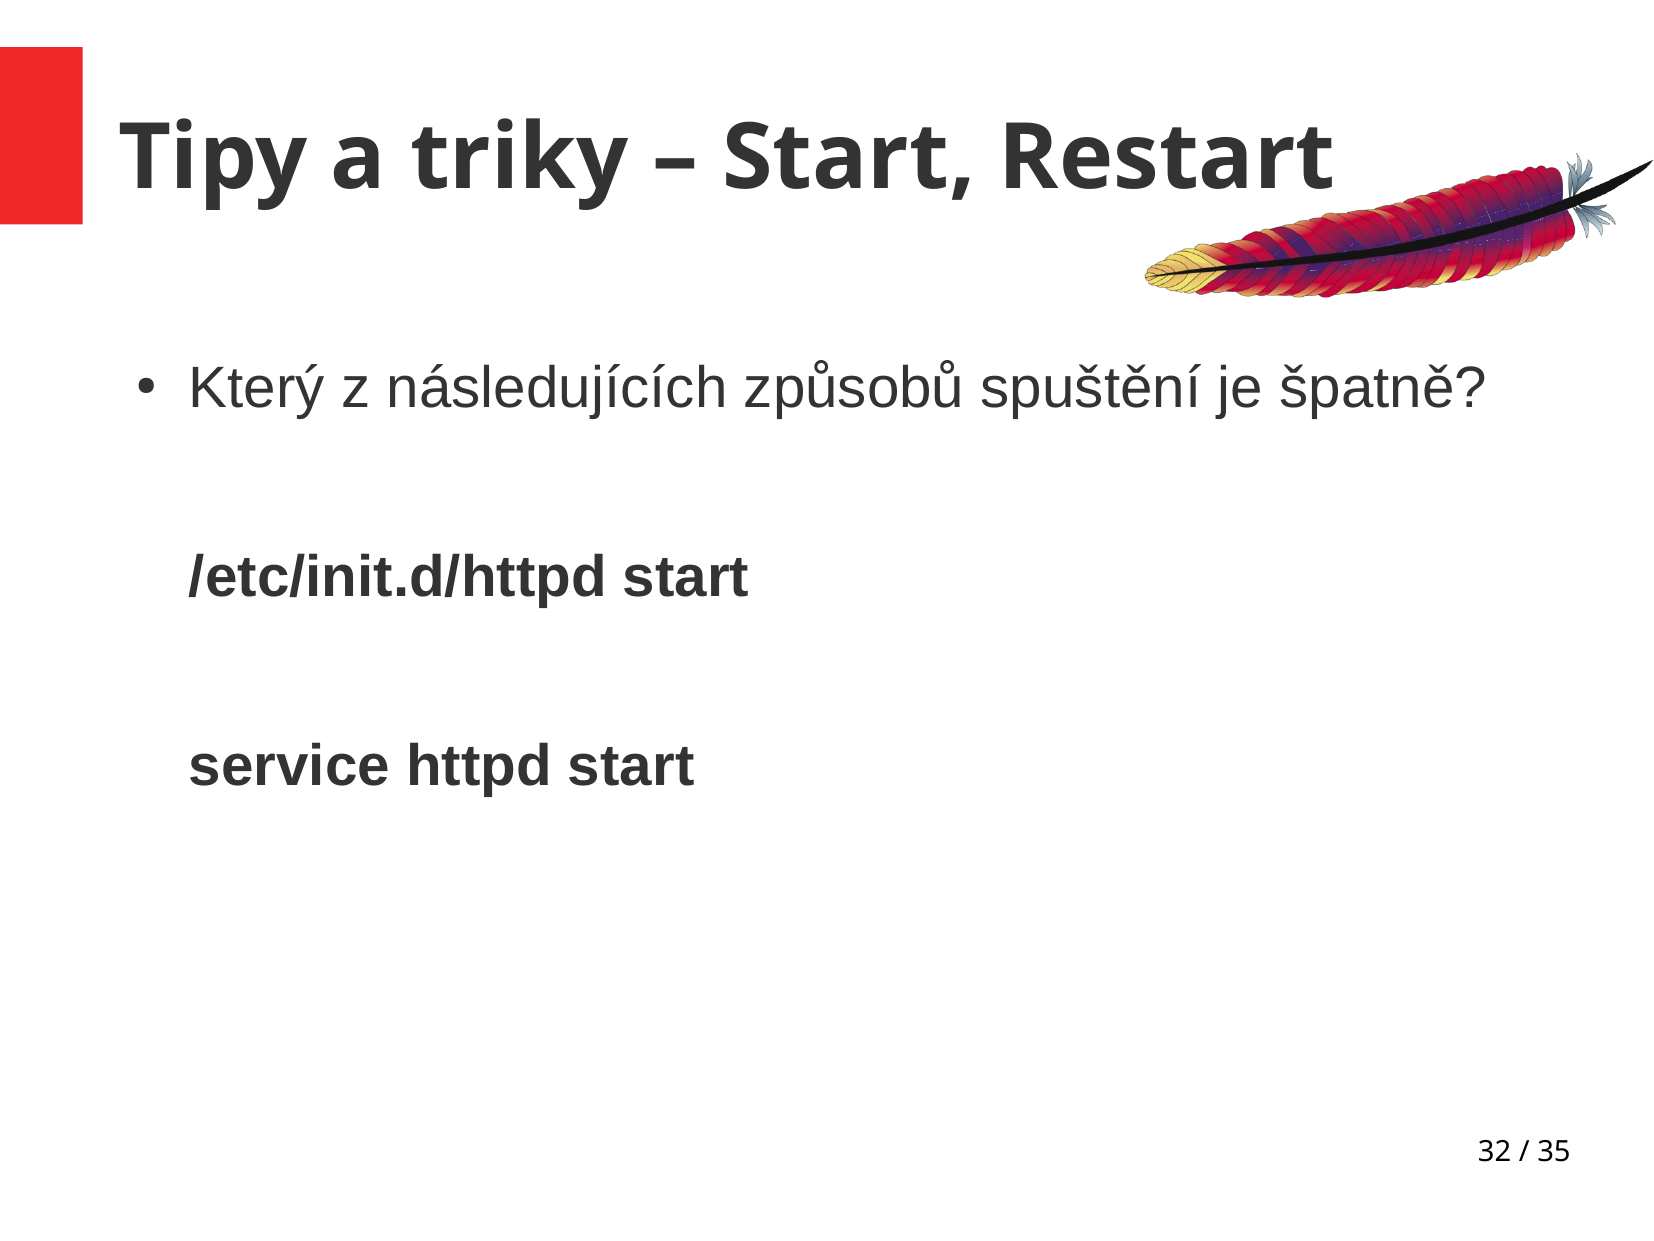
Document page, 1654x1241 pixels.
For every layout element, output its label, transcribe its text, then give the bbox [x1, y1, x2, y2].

list Který z následujících způsobů spuštění je špatně? /etc/init.d/httpd start service httpd start [118, 354, 1536, 638]
title Tipy a triky – Start, Restart [118, 49, 1571, 257]
picture [1144, 153, 1654, 298]
